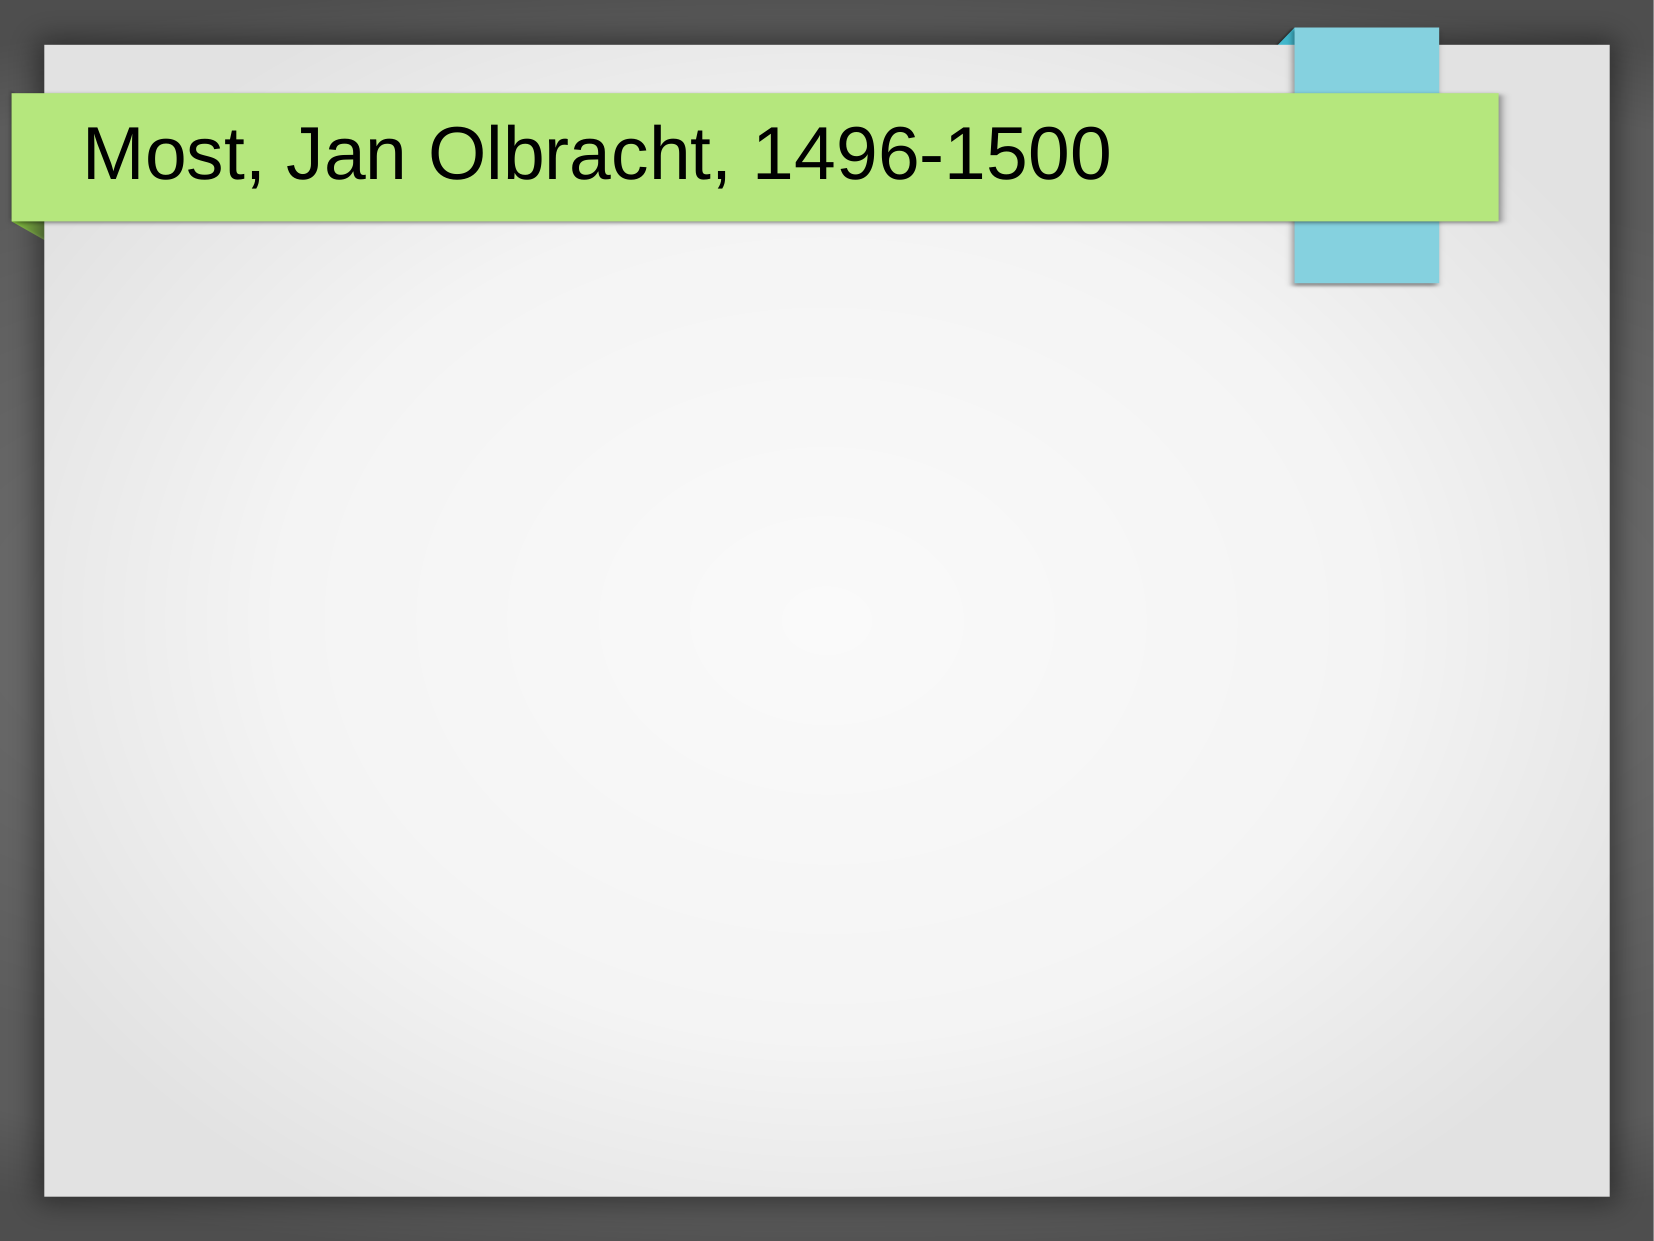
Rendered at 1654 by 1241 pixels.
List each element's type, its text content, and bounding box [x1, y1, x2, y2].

picture [0, 0, 1654, 1241]
title Most, Jan Olbracht, 1496-1500 [82, 94, 1264, 213]
